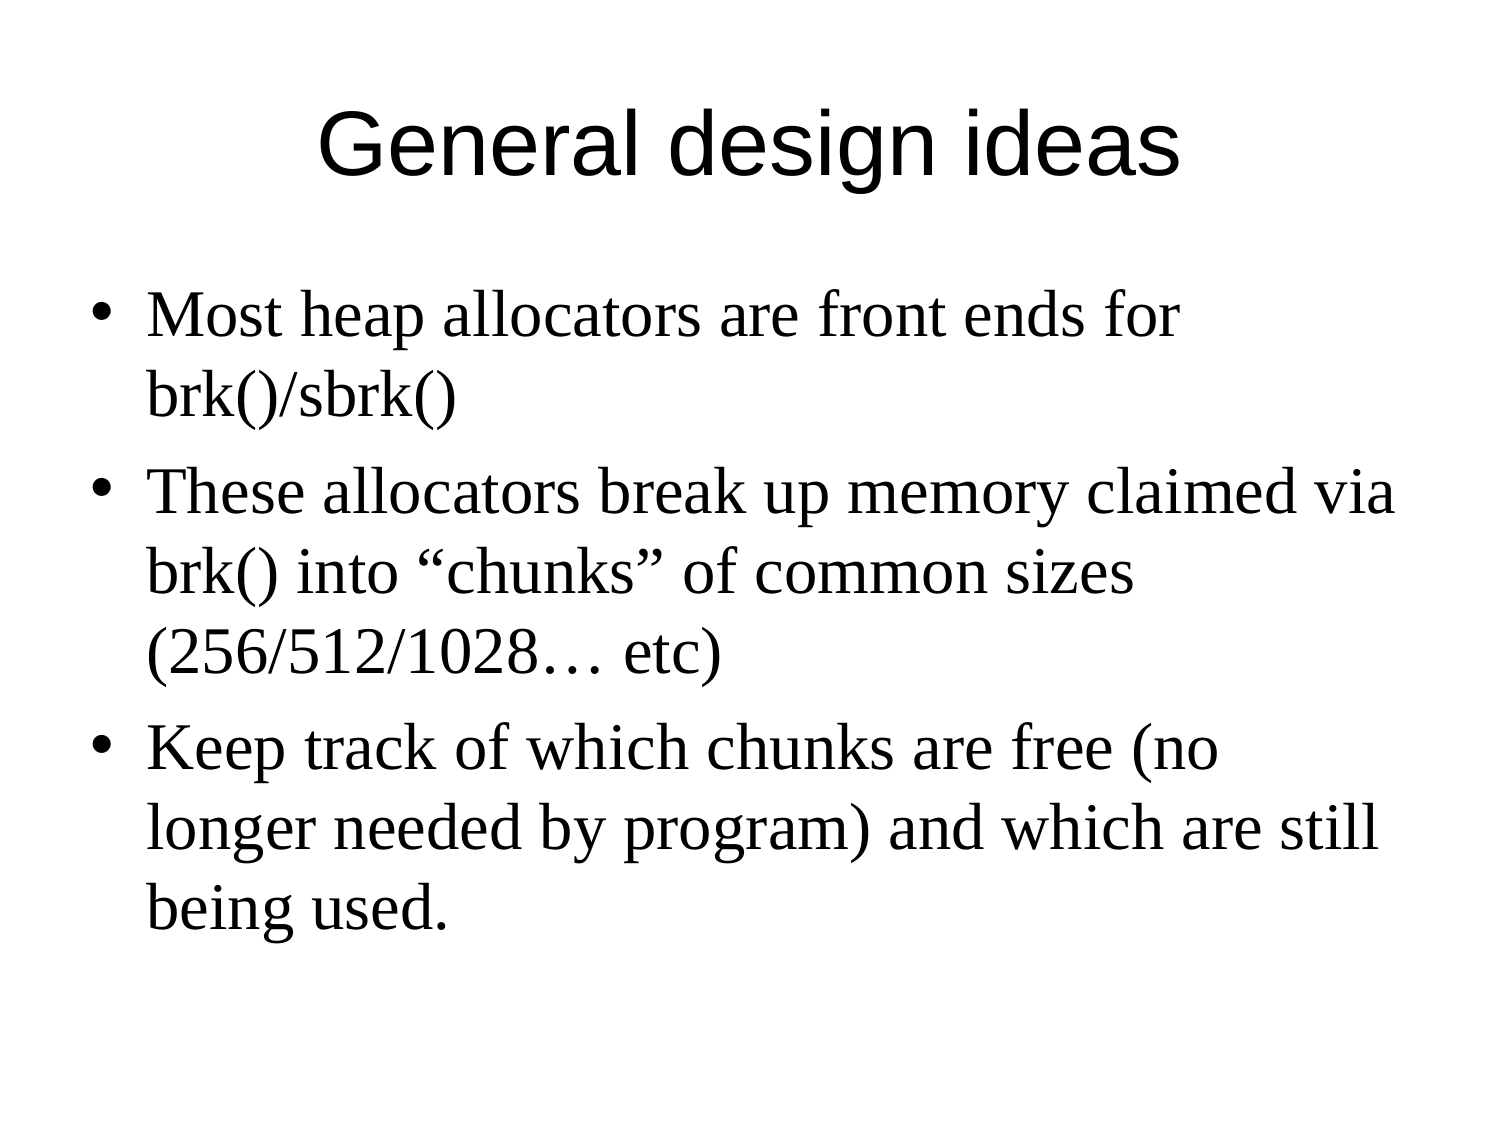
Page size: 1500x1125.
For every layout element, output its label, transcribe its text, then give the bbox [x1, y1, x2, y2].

title General design ideas [75, 45, 1426, 233]
list Most heap allocators are front ends for brk()/sbrk() These allocators break up memory claimed via brk() into “chunks” of common sizes (256/512/1028… etc) Keep track of which chunks are free (no longer needed by program) and which are still being used. [75, 262, 1426, 1006]
